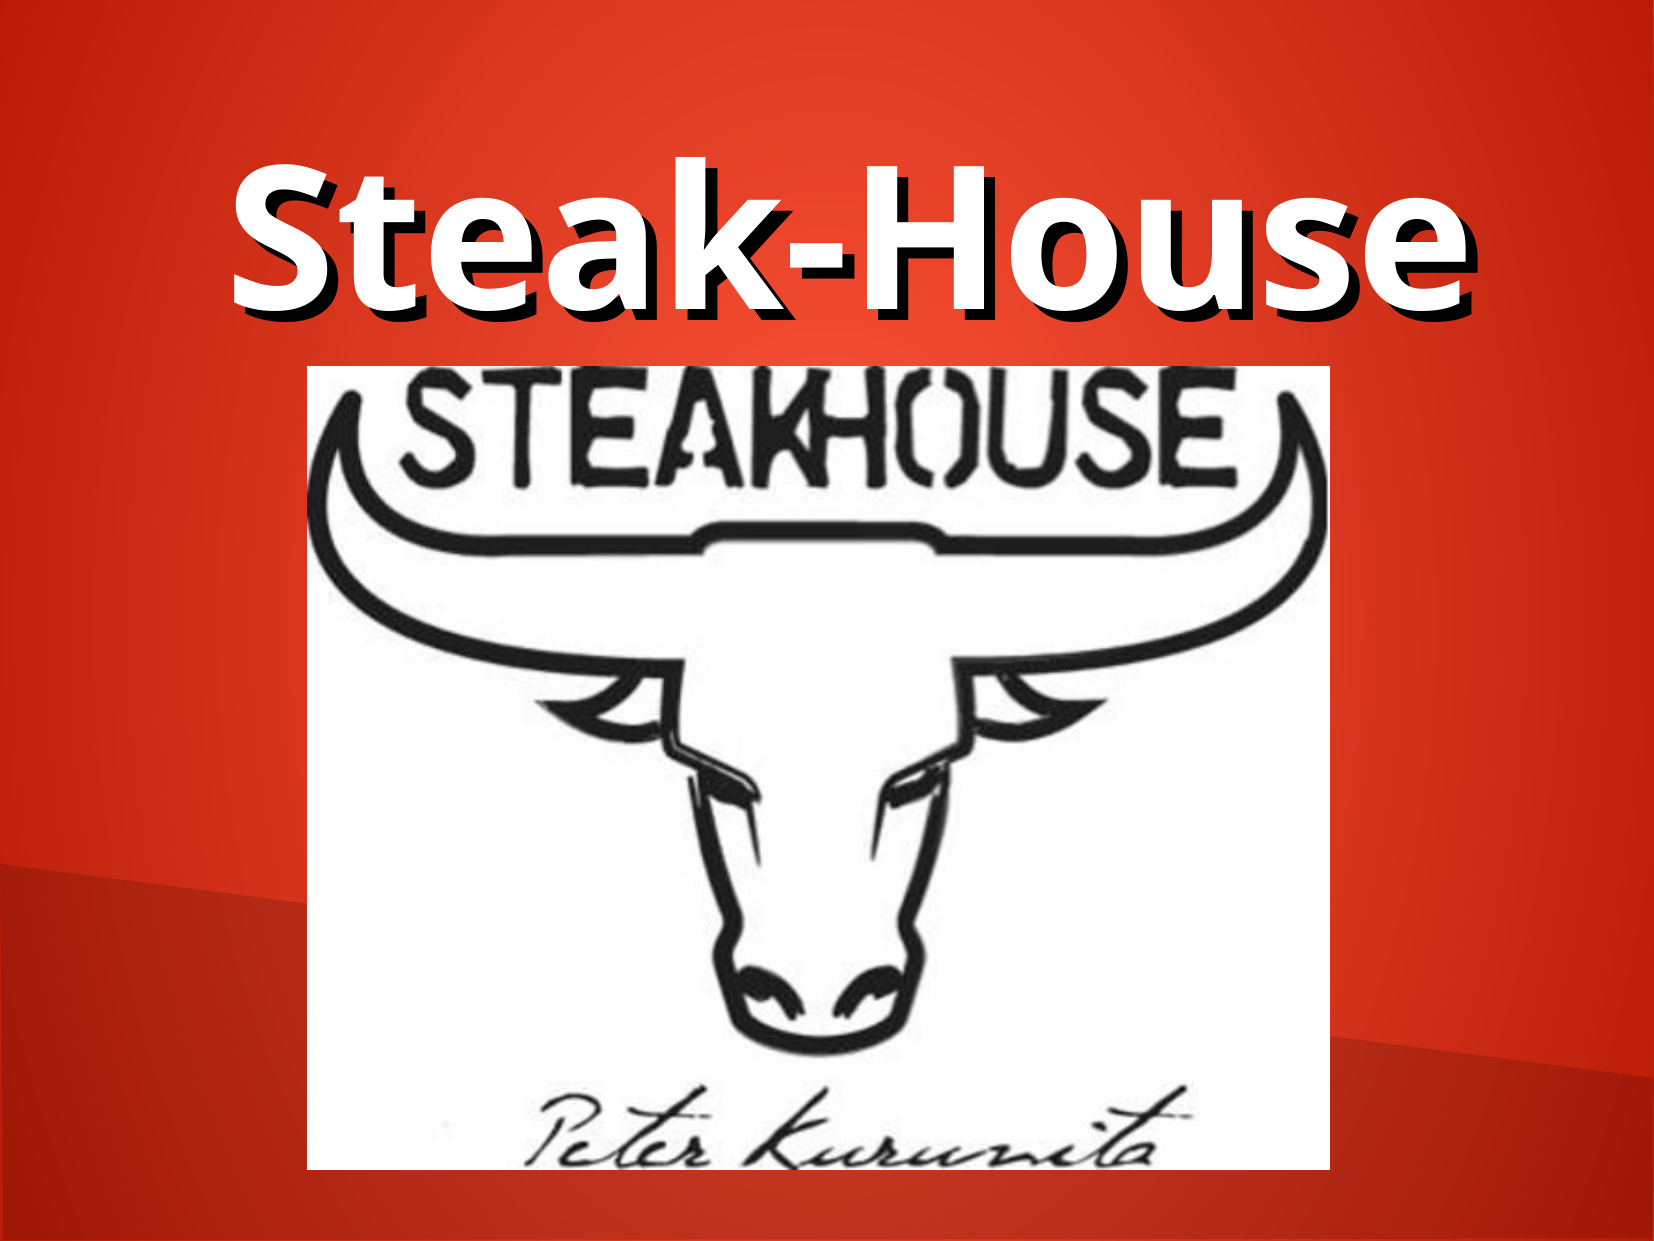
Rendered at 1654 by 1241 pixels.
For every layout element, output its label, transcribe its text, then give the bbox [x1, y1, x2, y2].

picture [307, 366, 1330, 1170]
title Steak-House [59, 82, 1642, 381]
